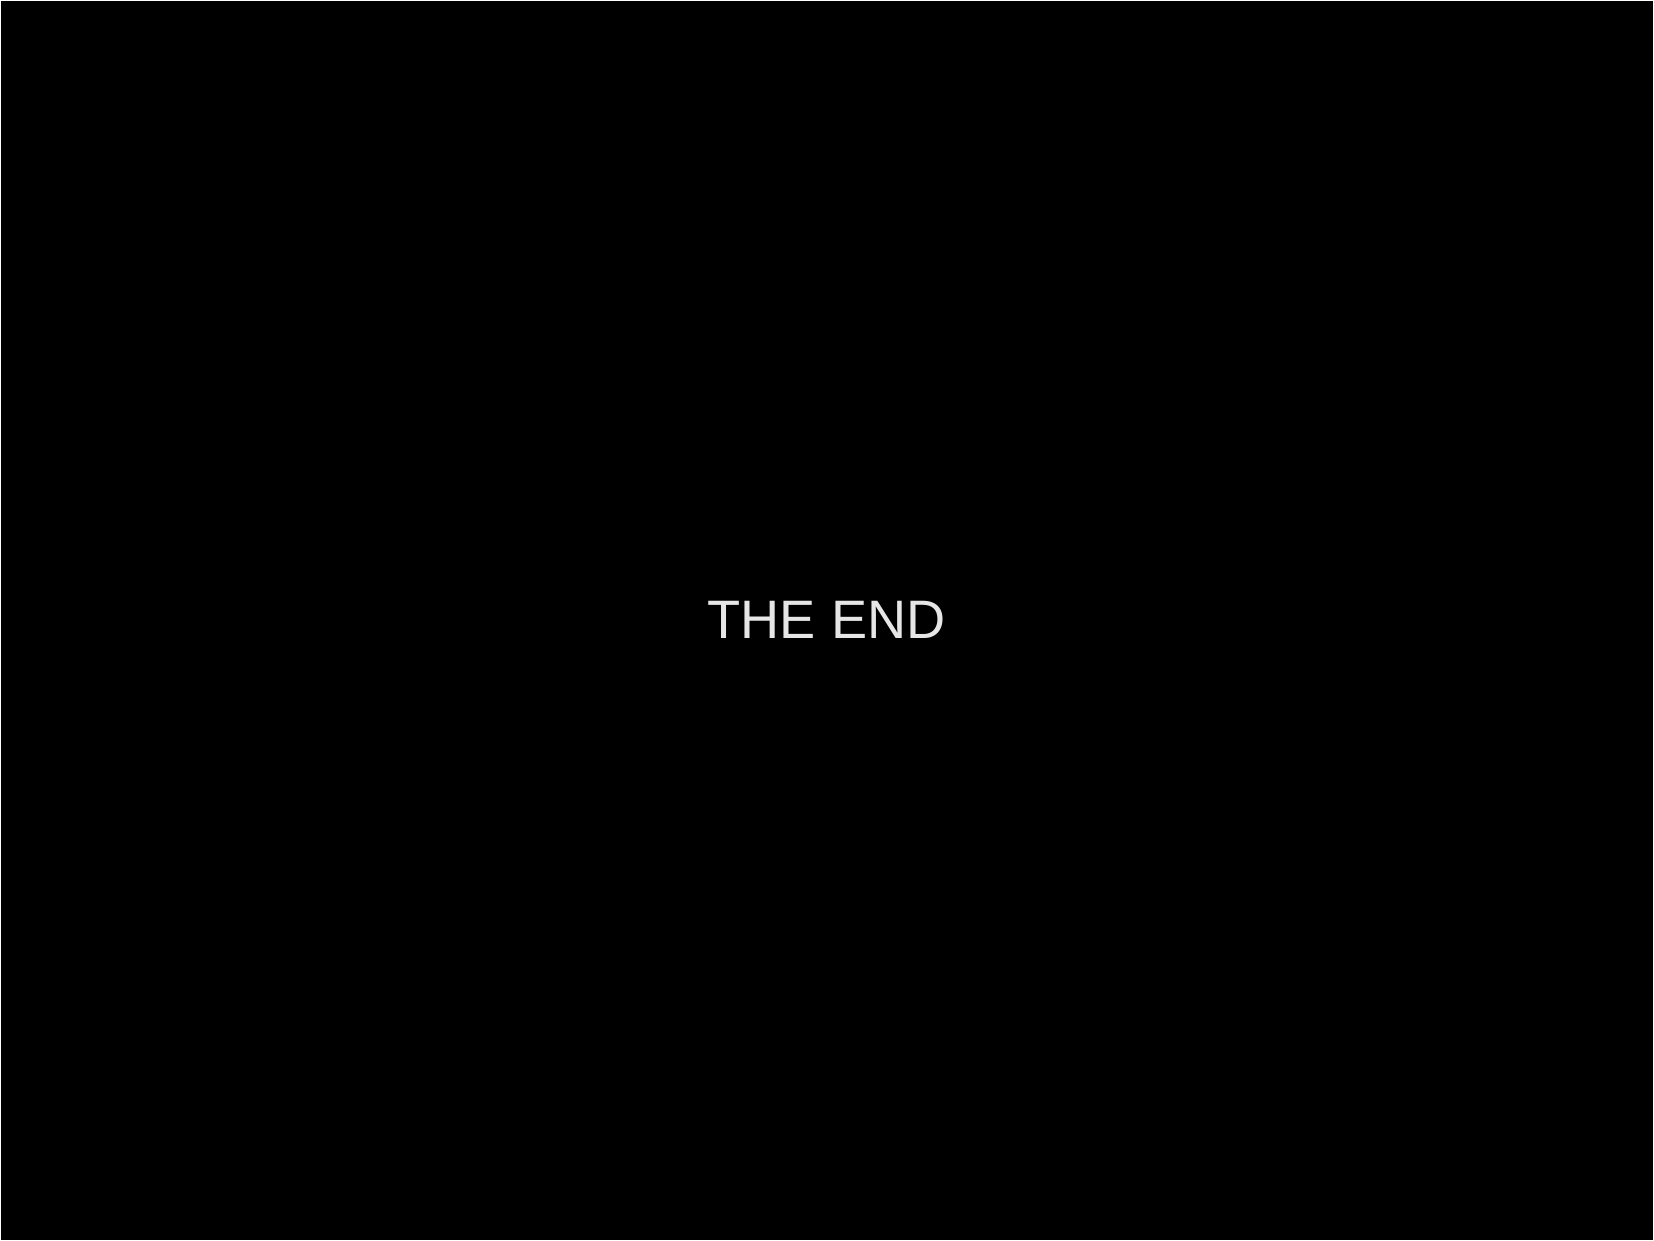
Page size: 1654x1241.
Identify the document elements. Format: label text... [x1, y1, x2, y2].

text_box THE END [0, 0, 1654, 1241]
